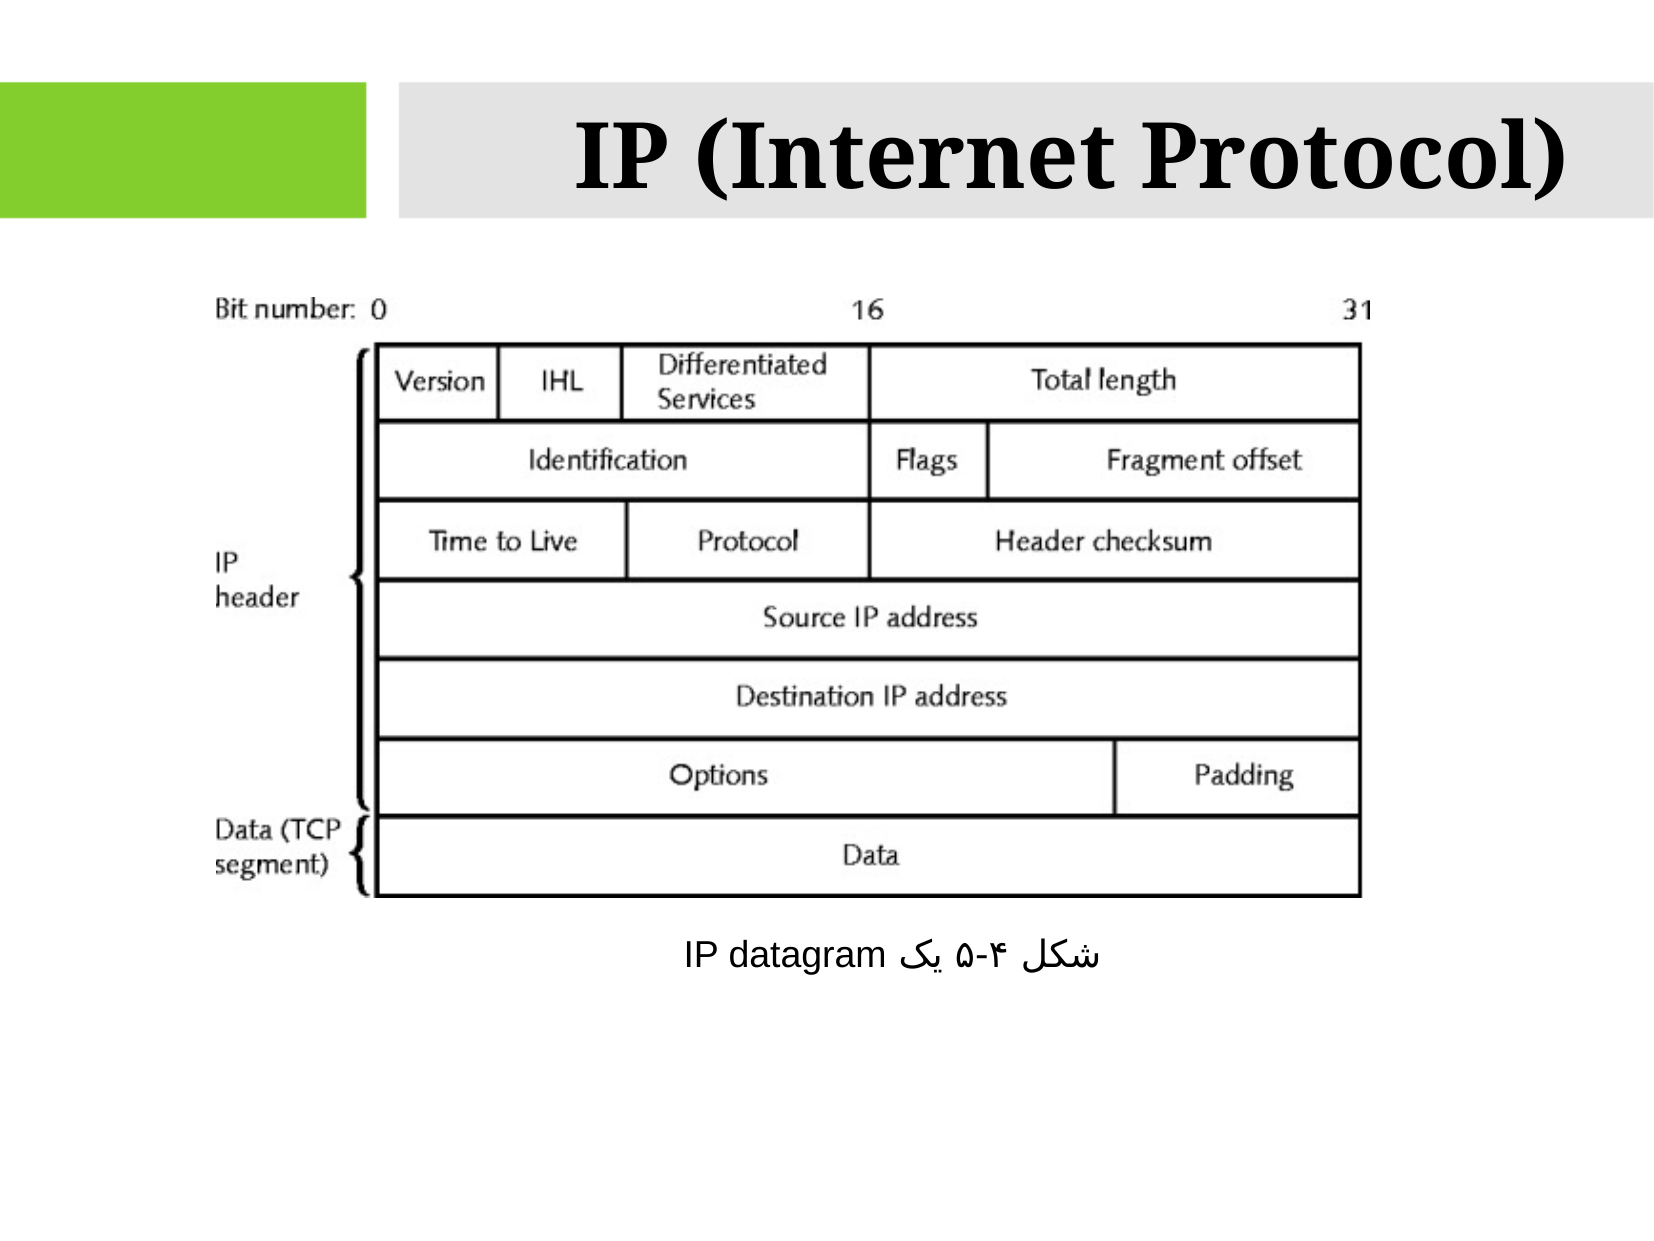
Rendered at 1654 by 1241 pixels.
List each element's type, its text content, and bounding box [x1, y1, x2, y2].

picture [0, 0, 1654, 1241]
title IP (Internet Protocol) [82, 49, 1571, 257]
text_box شکل ۴-۵ یک IP datagram [191, 922, 1117, 983]
